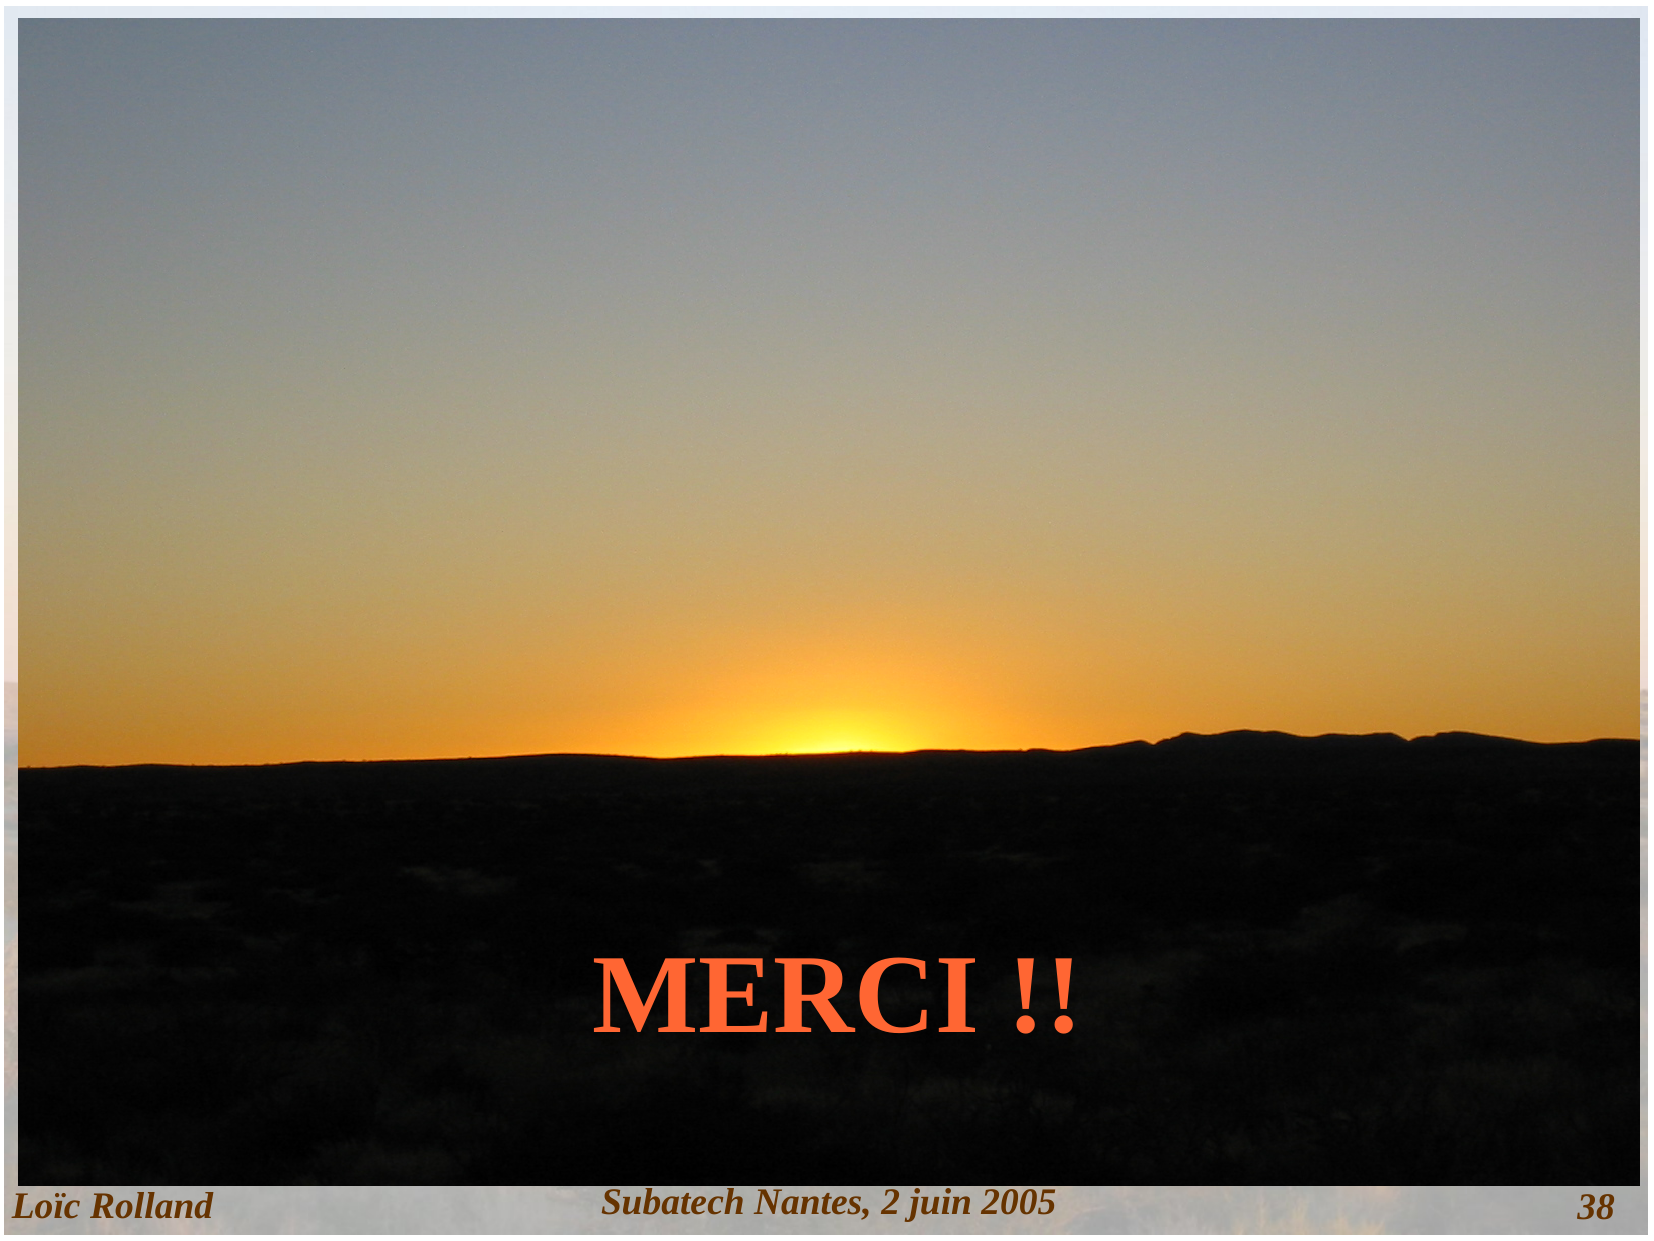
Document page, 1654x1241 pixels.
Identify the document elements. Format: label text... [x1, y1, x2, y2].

text_box MERCI !! [43, 932, 1632, 1102]
picture [4, 6, 1648, 1235]
